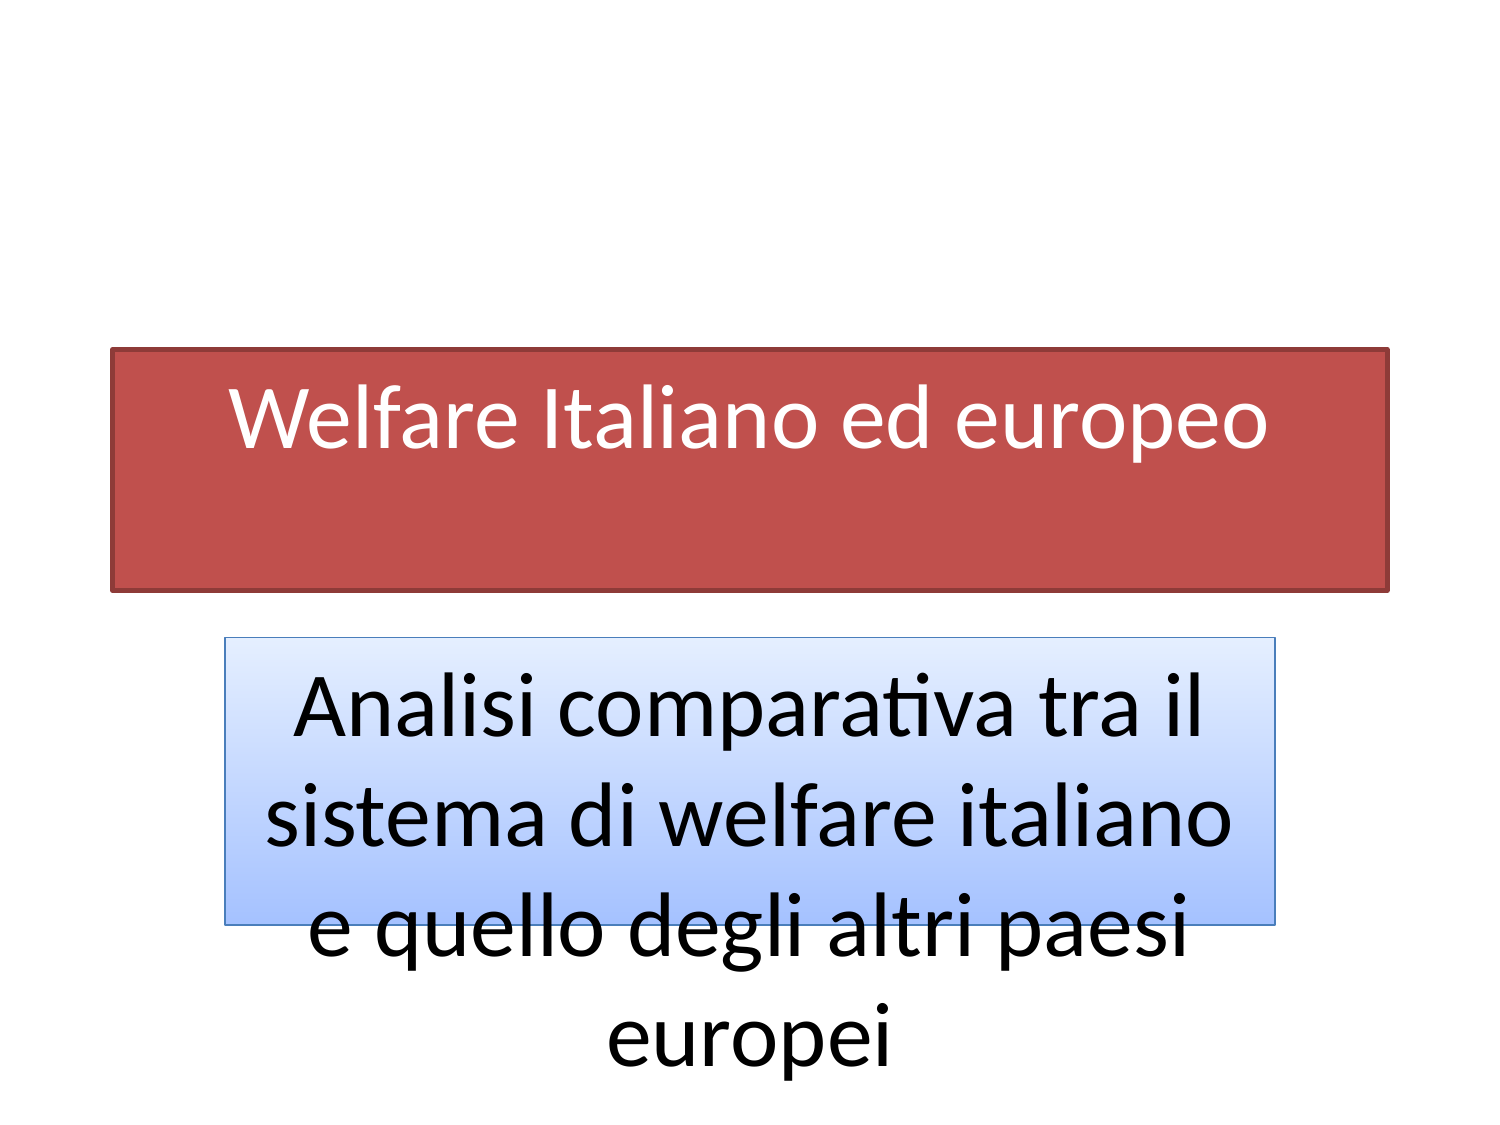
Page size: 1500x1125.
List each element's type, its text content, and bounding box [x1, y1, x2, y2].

subtitle Analisi comparativa tra il sistema di welfare italiano e quello degli altri paesi europei [225, 637, 1275, 925]
title Welfare Italiano ed europeo [112, 349, 1388, 591]
